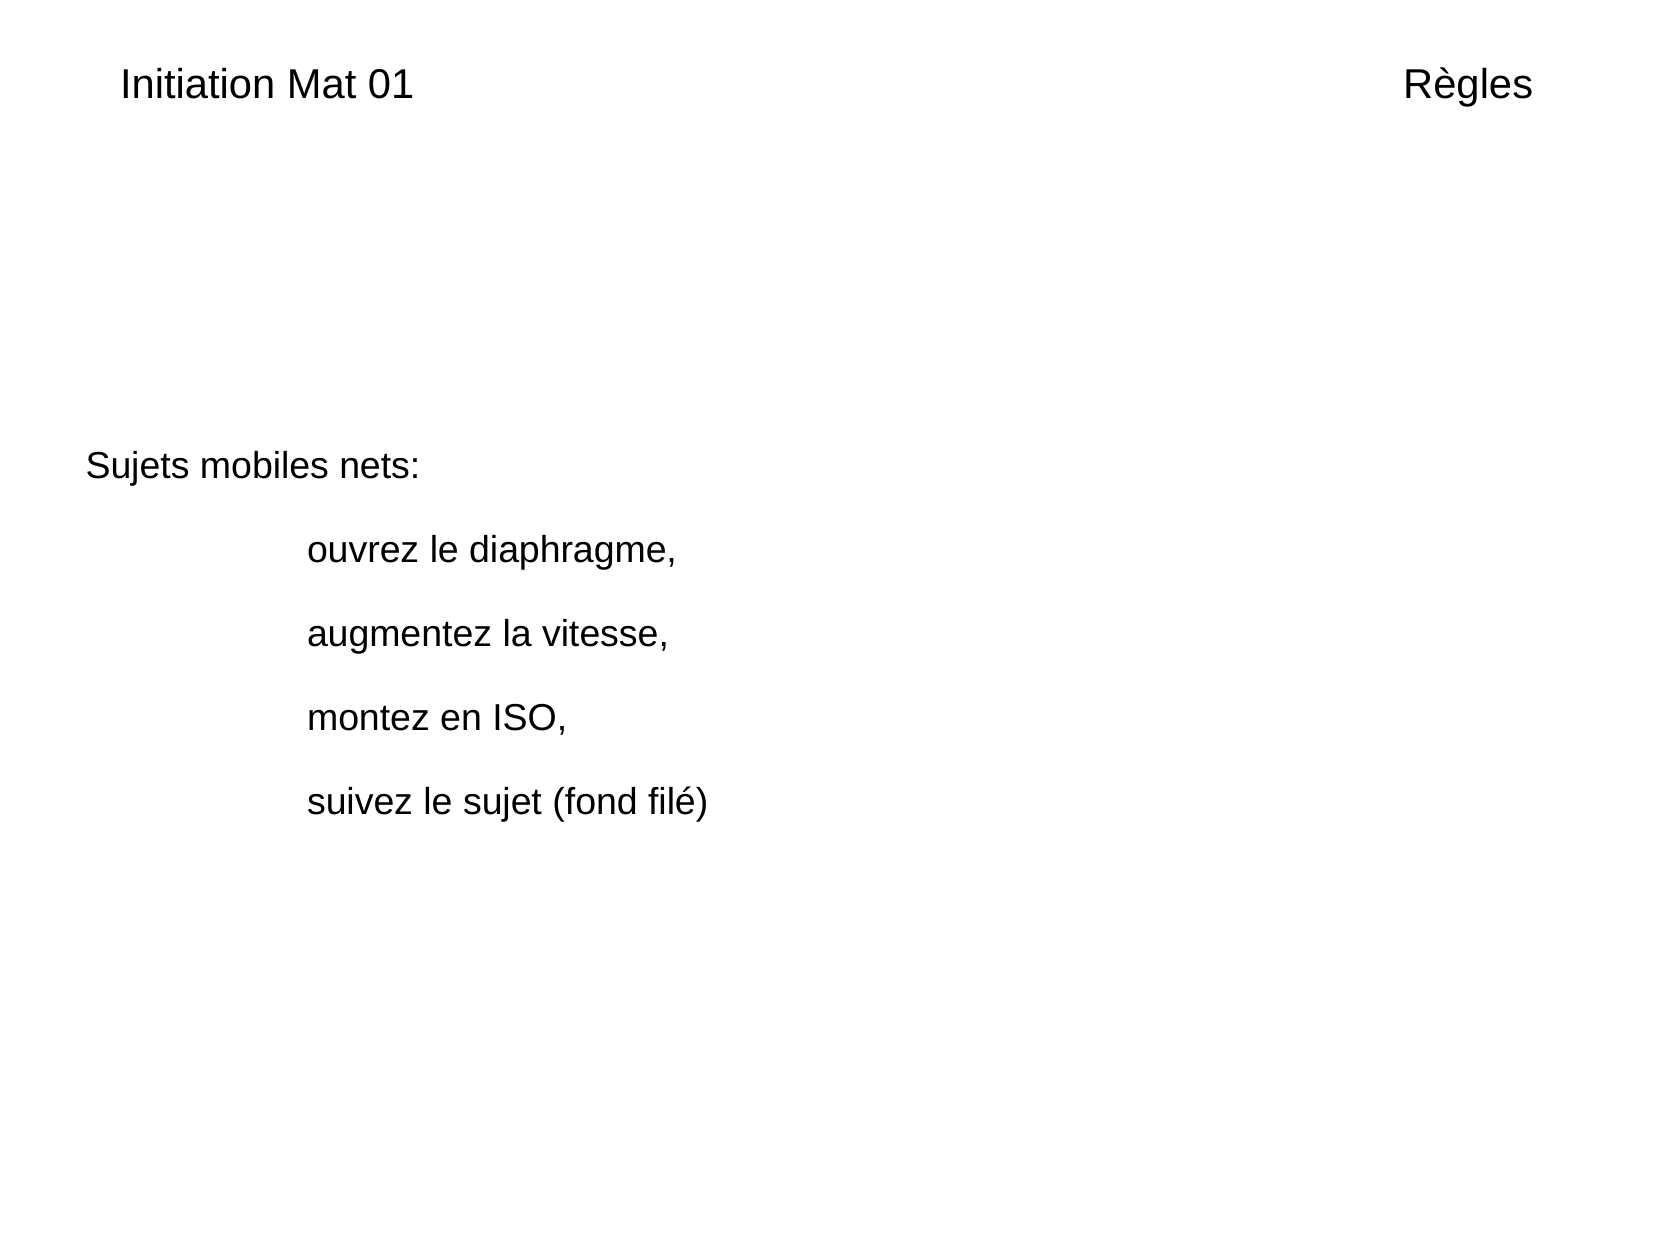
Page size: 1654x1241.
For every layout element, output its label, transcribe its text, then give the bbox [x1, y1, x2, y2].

title Initiation Mat 01 Règles [82, 49, 1571, 119]
text_box Sujets mobiles nets: ouvrez le diaphragme, augmentez la vitesse, montez en ISO, suivez le sujet (fond filé) [70, 437, 1595, 1040]
